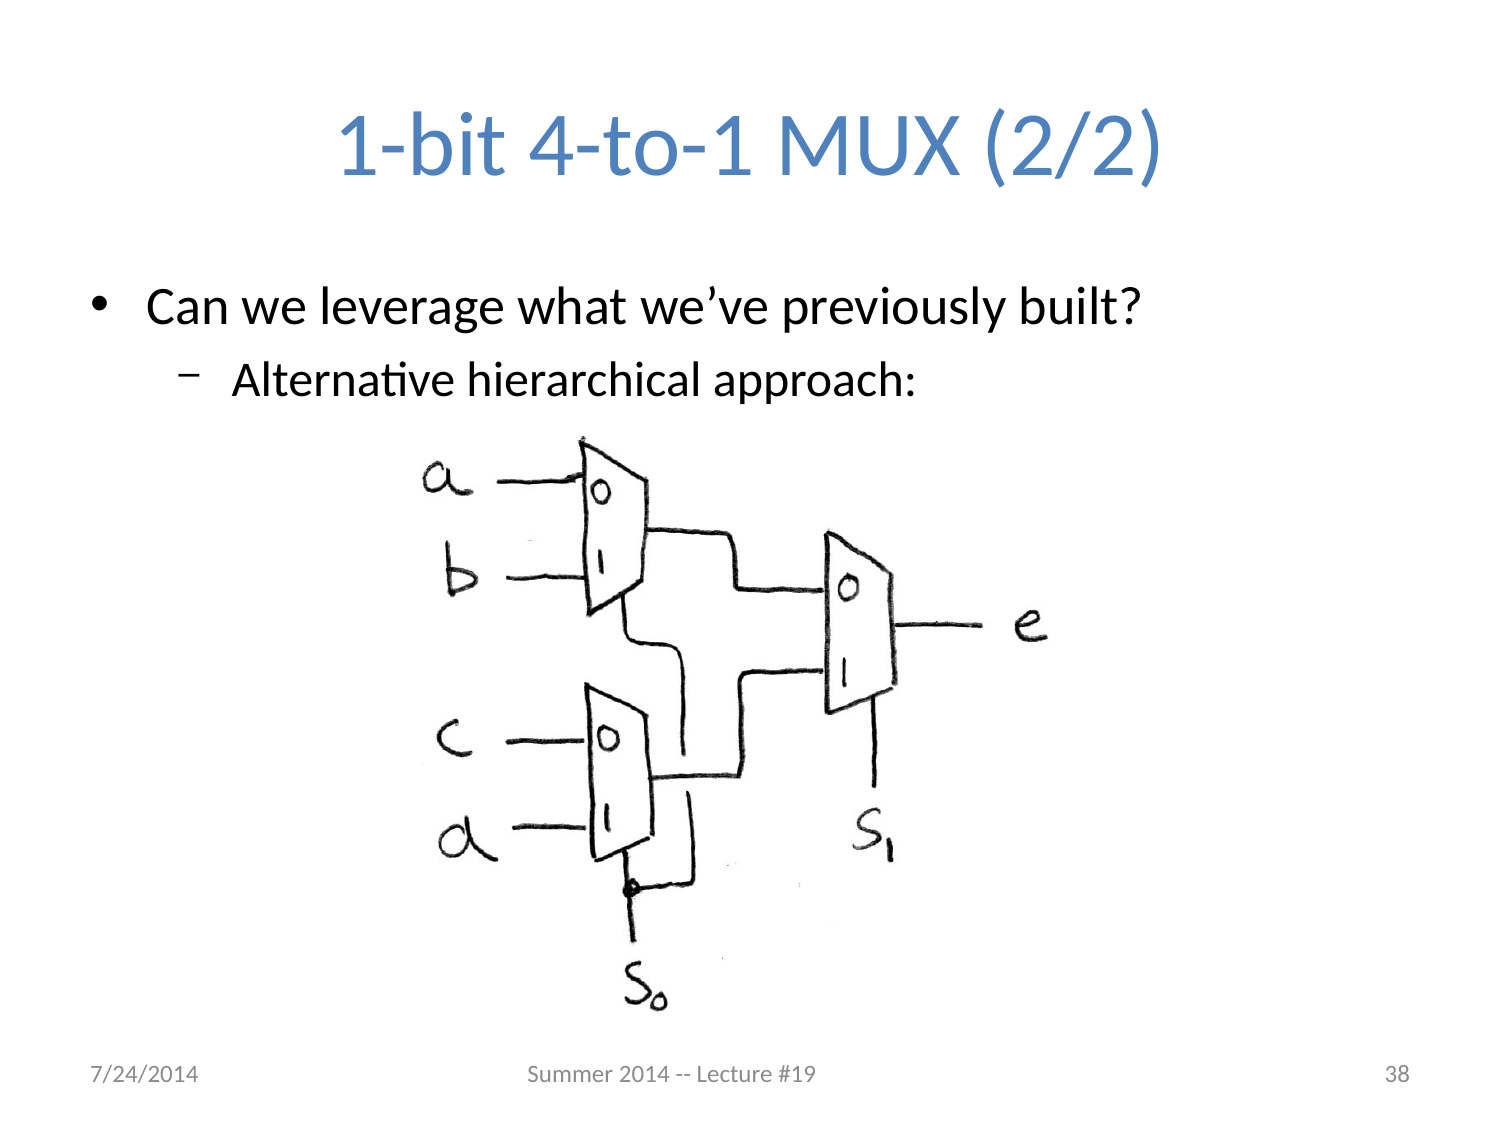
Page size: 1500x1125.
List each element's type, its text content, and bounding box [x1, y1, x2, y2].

picture [420, 435, 1051, 1013]
list Can we leverage what we’ve previously built? Alternative hierarchical approach: [75, 262, 1425, 1005]
slide_number <number> [1074, 1042, 1425, 1103]
slide_number 7/24/2014 [75, 1042, 425, 1103]
footer Summer 2014 -- Lecture #19 [512, 1042, 988, 1103]
title 1-bit 4-to-1 MUX (2/2) [75, 45, 1425, 233]
